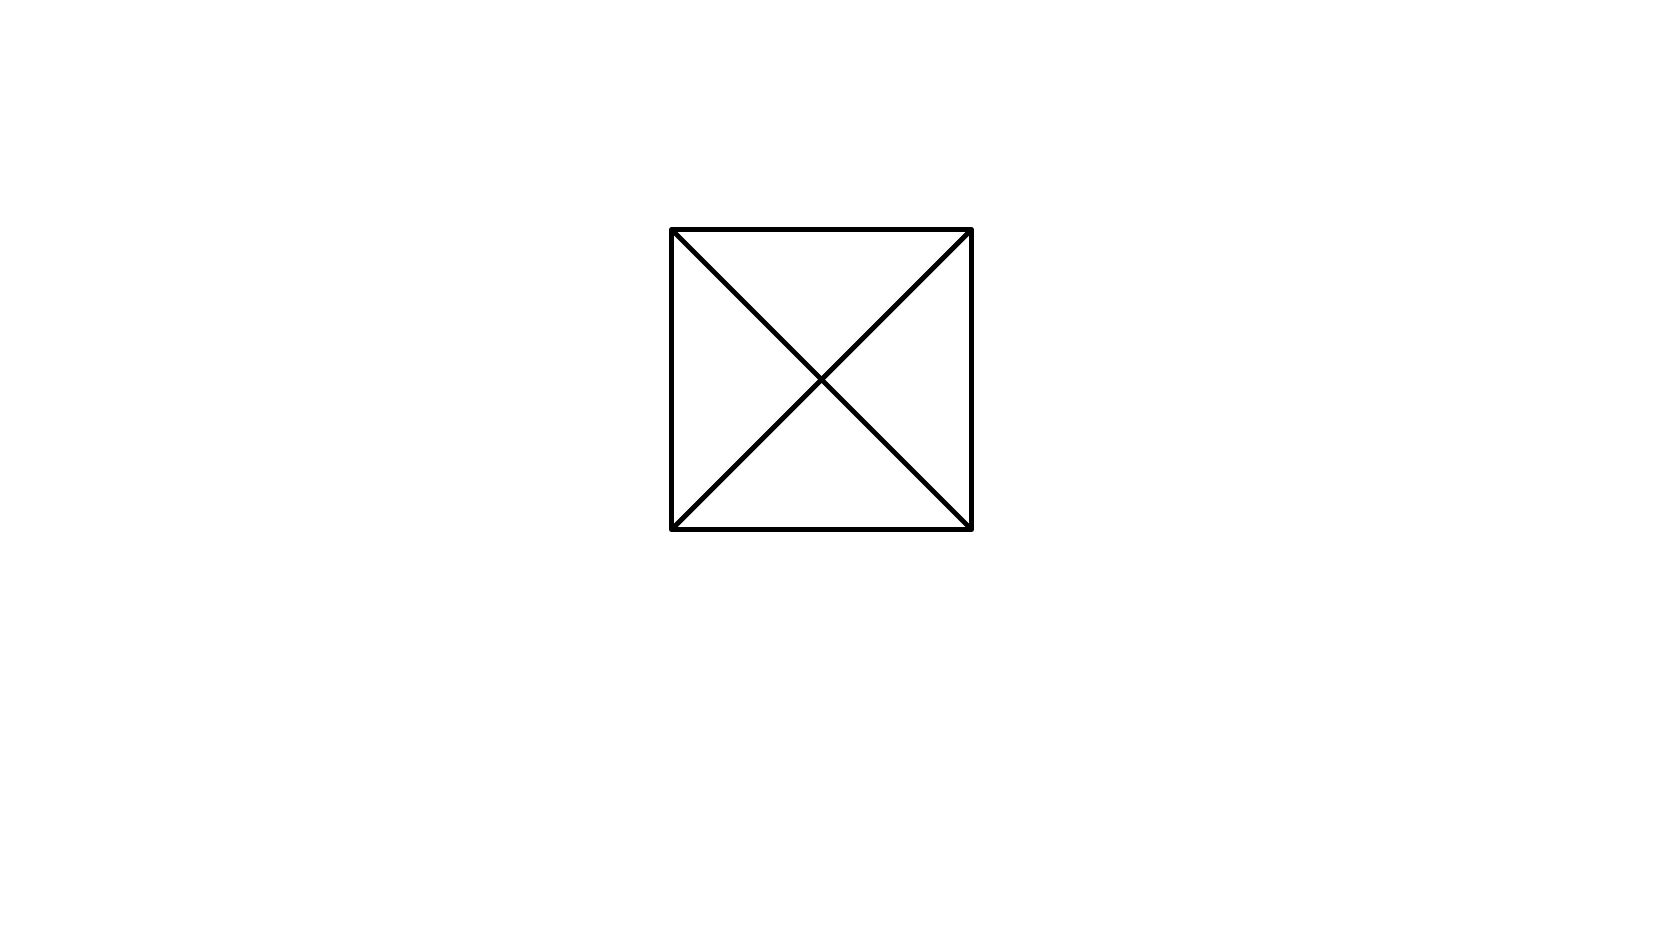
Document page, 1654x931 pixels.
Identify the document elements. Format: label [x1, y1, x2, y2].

text_box [637, 234, 817, 525]
text_box [826, 234, 972, 525]
text_box [676, 229, 967, 375]
text_box [676, 384, 967, 530]
